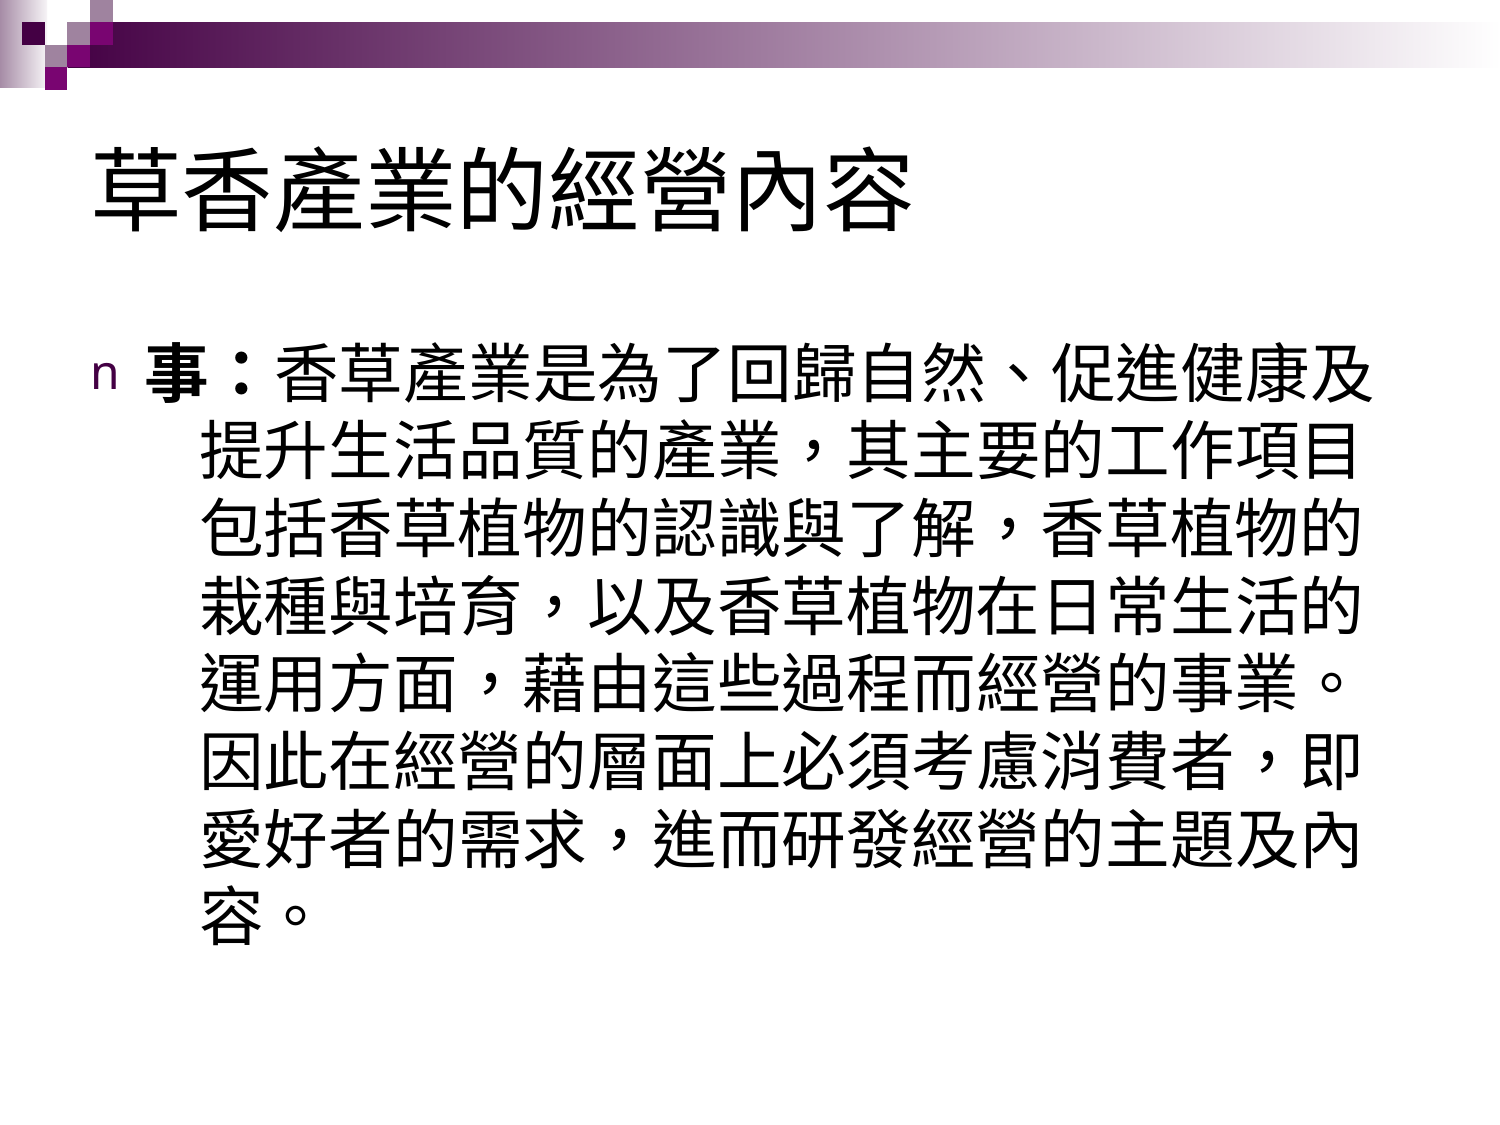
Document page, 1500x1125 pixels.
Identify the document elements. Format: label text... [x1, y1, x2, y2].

list 事：香草產業是為了回歸自然、促進健康及提升生活品質的產業，其主要的工作項目包括香草植物的認識與了解，香草植物的栽種與培育，以及香草植物在日常生活的運用方面，藉由這些過程而經營的事業。因此在經營的層面上必須考慮消費者，即愛好者的需求，進而研發經營的主題及內容。 [75, 324, 1426, 963]
title 草香產業的經營內容 [75, 75, 1426, 300]
